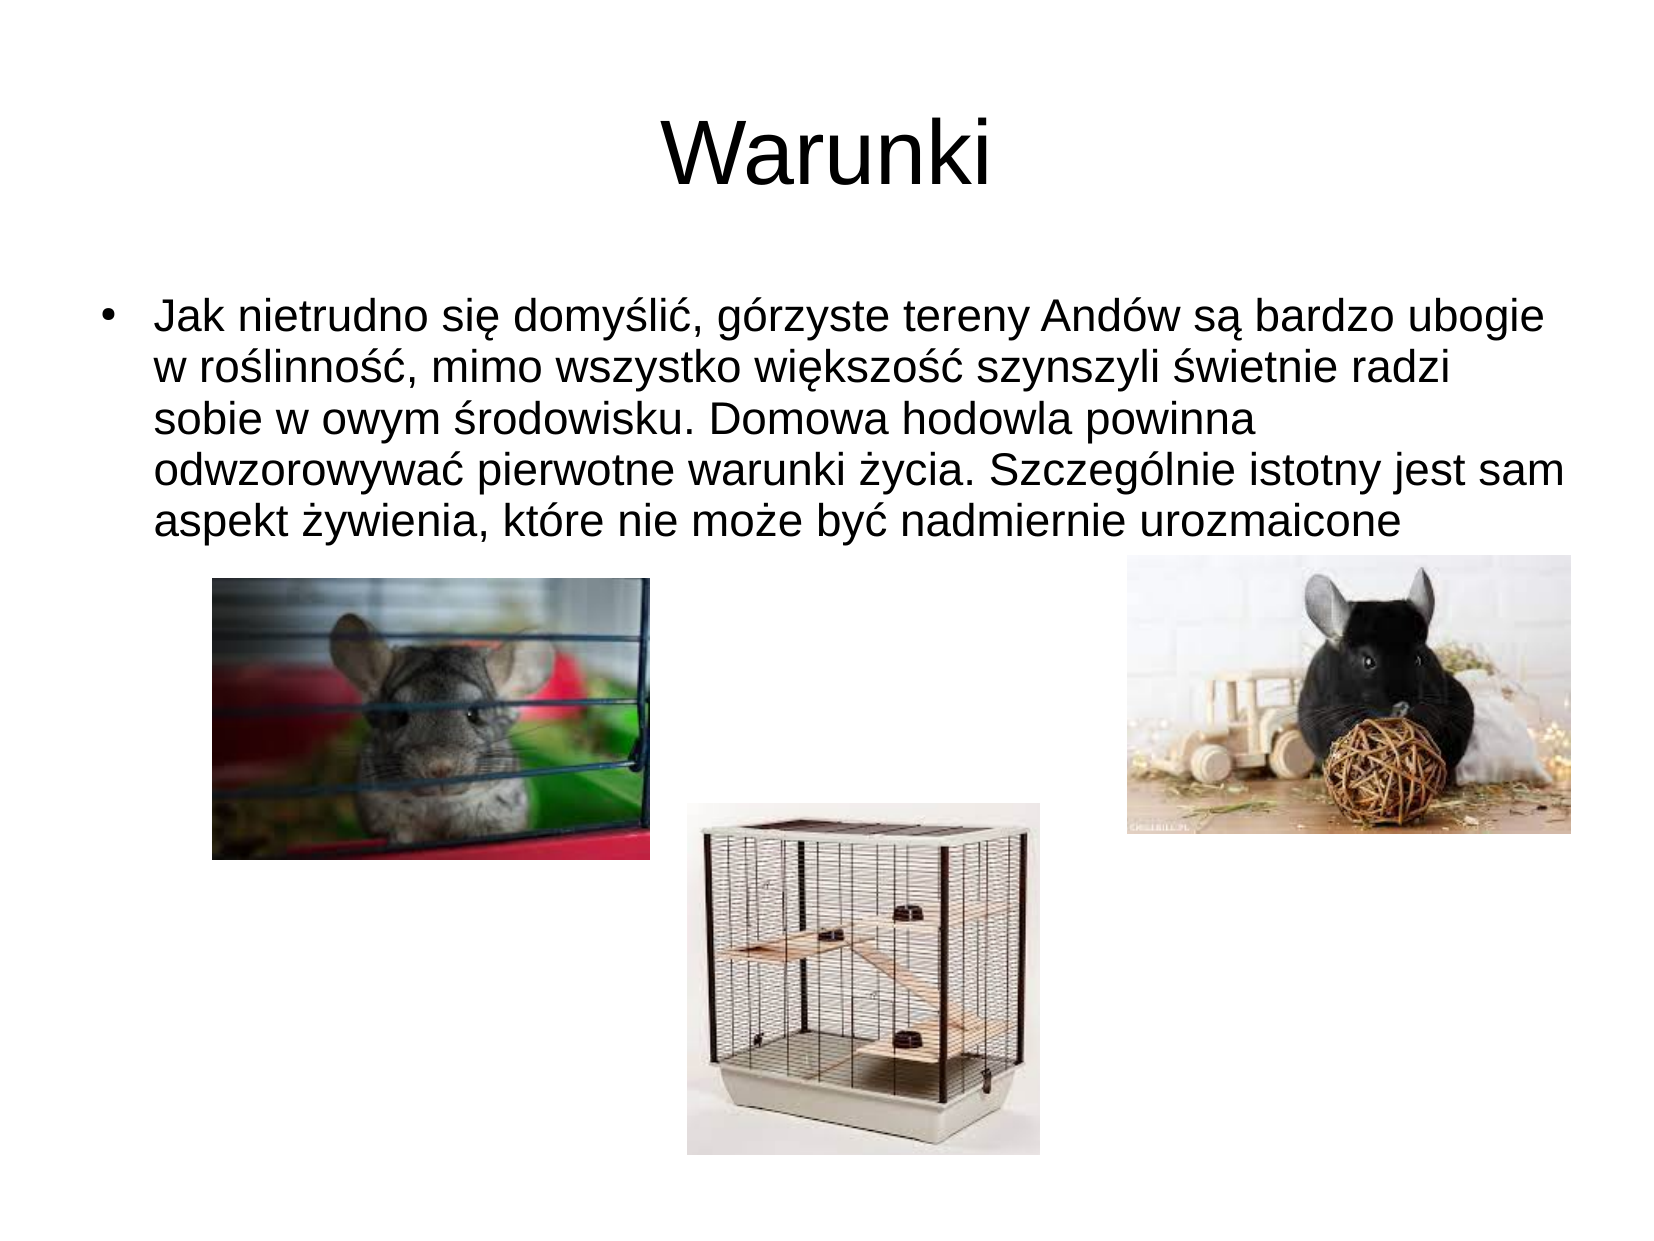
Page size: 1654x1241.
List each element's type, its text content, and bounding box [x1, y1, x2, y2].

picture [212, 578, 650, 860]
title Warunki [82, 49, 1571, 257]
list Jak nietrudno się domyślić, górzyste tereny Andów są bardzo ubogie w roślinność, mimo wszystko większość szynszyli świetnie radzi sobie w owym środowisku. Domowa hodowla powinna odwzorowywać pierwotne warunki życia. Szczególnie istotny jest sam aspekt żywienia, które nie może być nadmiernie urozmaicone [82, 290, 1571, 1109]
picture [687, 803, 1040, 1155]
picture [1127, 555, 1571, 834]
